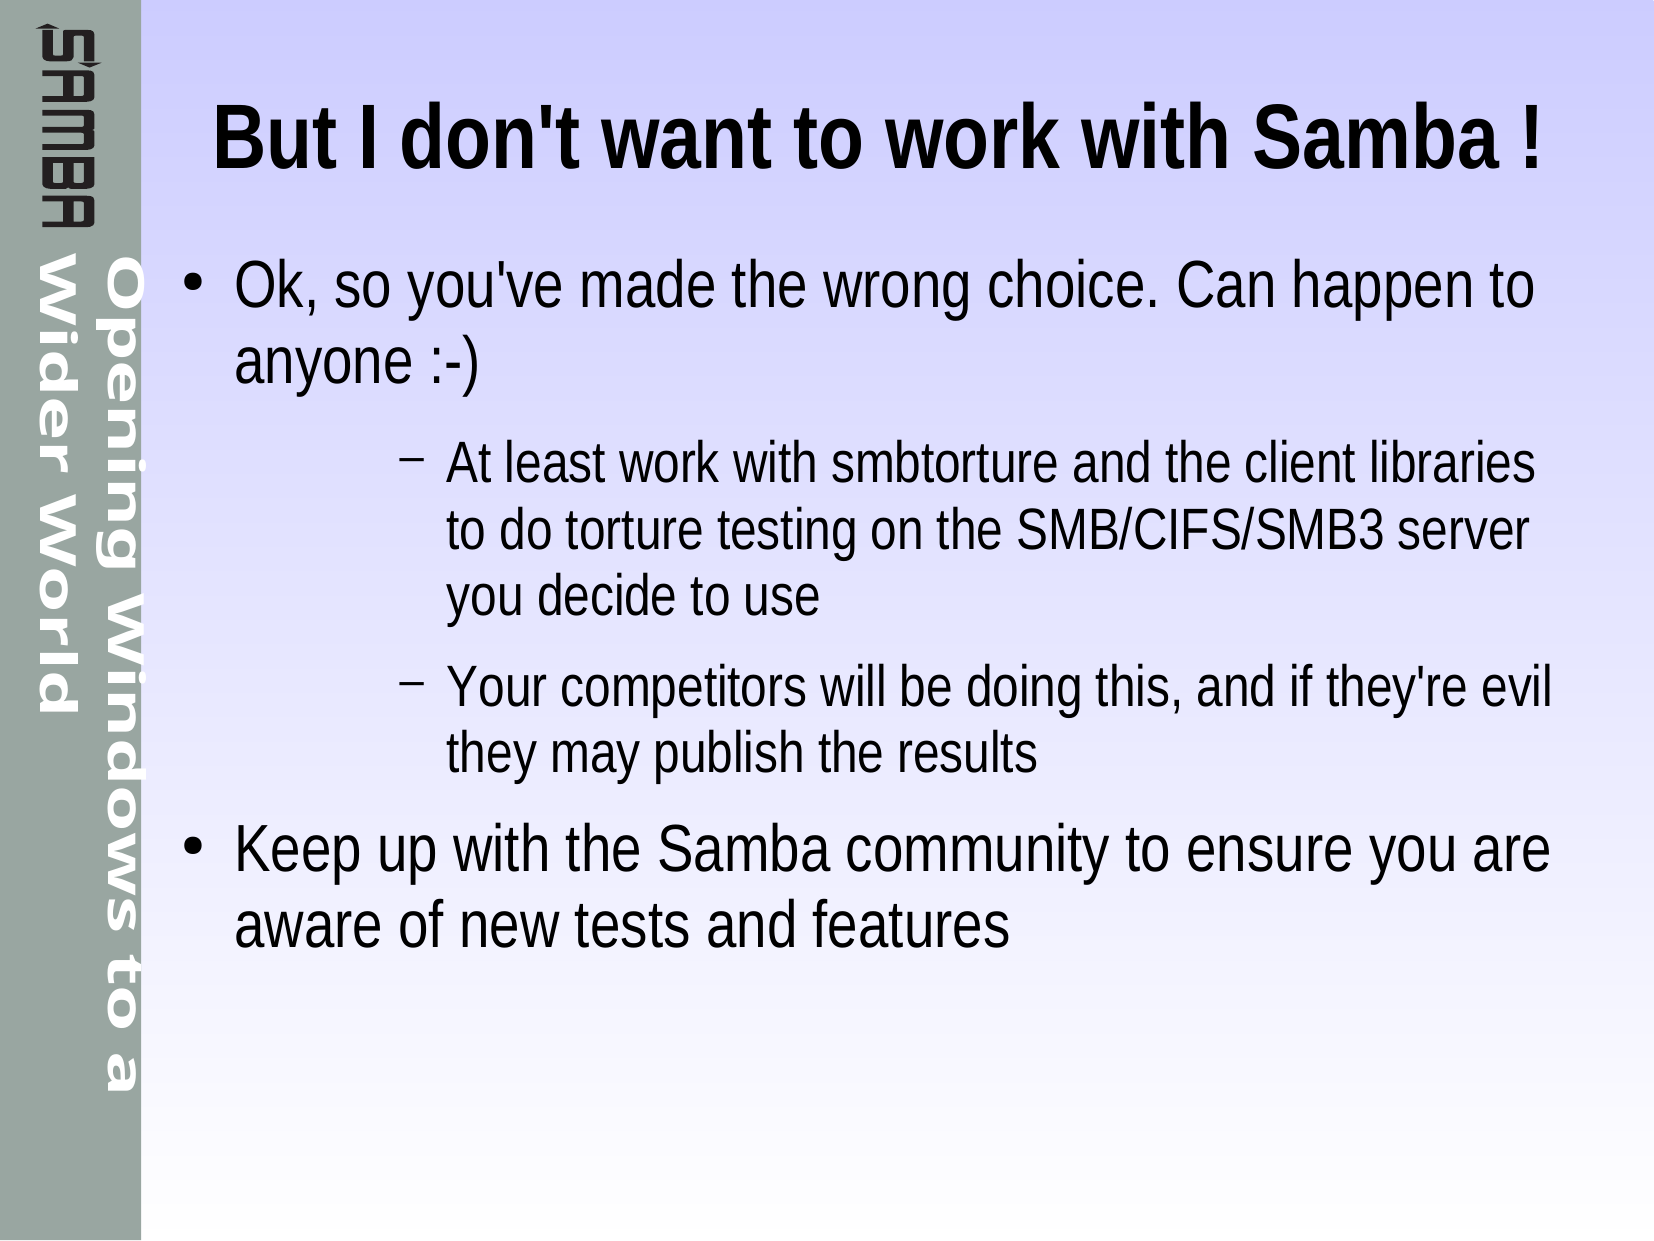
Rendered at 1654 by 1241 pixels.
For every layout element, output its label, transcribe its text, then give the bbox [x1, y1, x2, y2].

list Ok, so you've made the wrong choice. Can happen to anyone :-) At least work with smbtorture and the client libraries to do torture testing on the SMB/CIFS/SMB3 server you decide to use Your competitors will be doing this, and if they're evil they may publish the results Keep up with the Samba community to ensure you are aware of new tests and features [163, 244, 1576, 1153]
title But I don't want to work with Samba ! [173, 31, 1586, 239]
